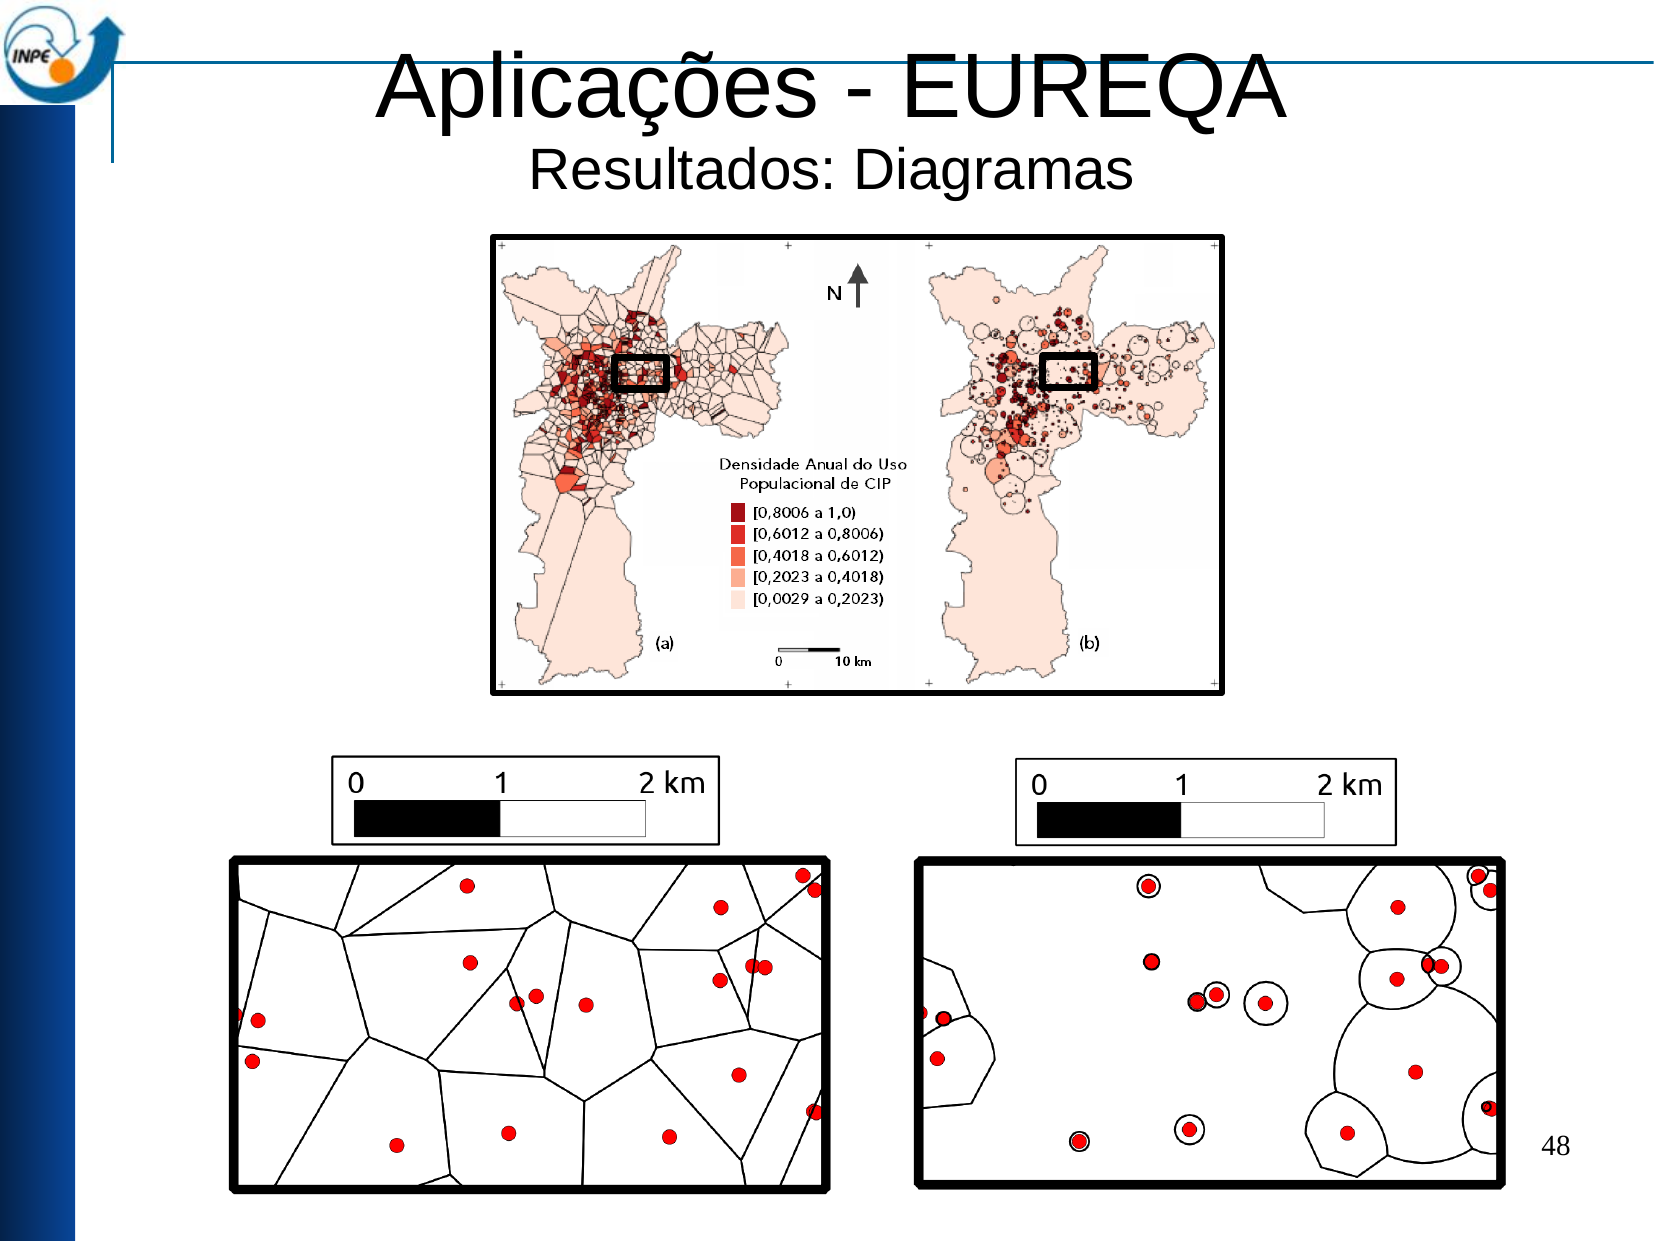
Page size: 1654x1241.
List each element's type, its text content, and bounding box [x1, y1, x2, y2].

picture [0, 0, 126, 105]
picture [903, 749, 1516, 1200]
picture [225, 749, 841, 1200]
picture [495, 239, 1220, 690]
title Aplicações - EUREQA Resultados: Diagramas [29, 14, 1635, 222]
